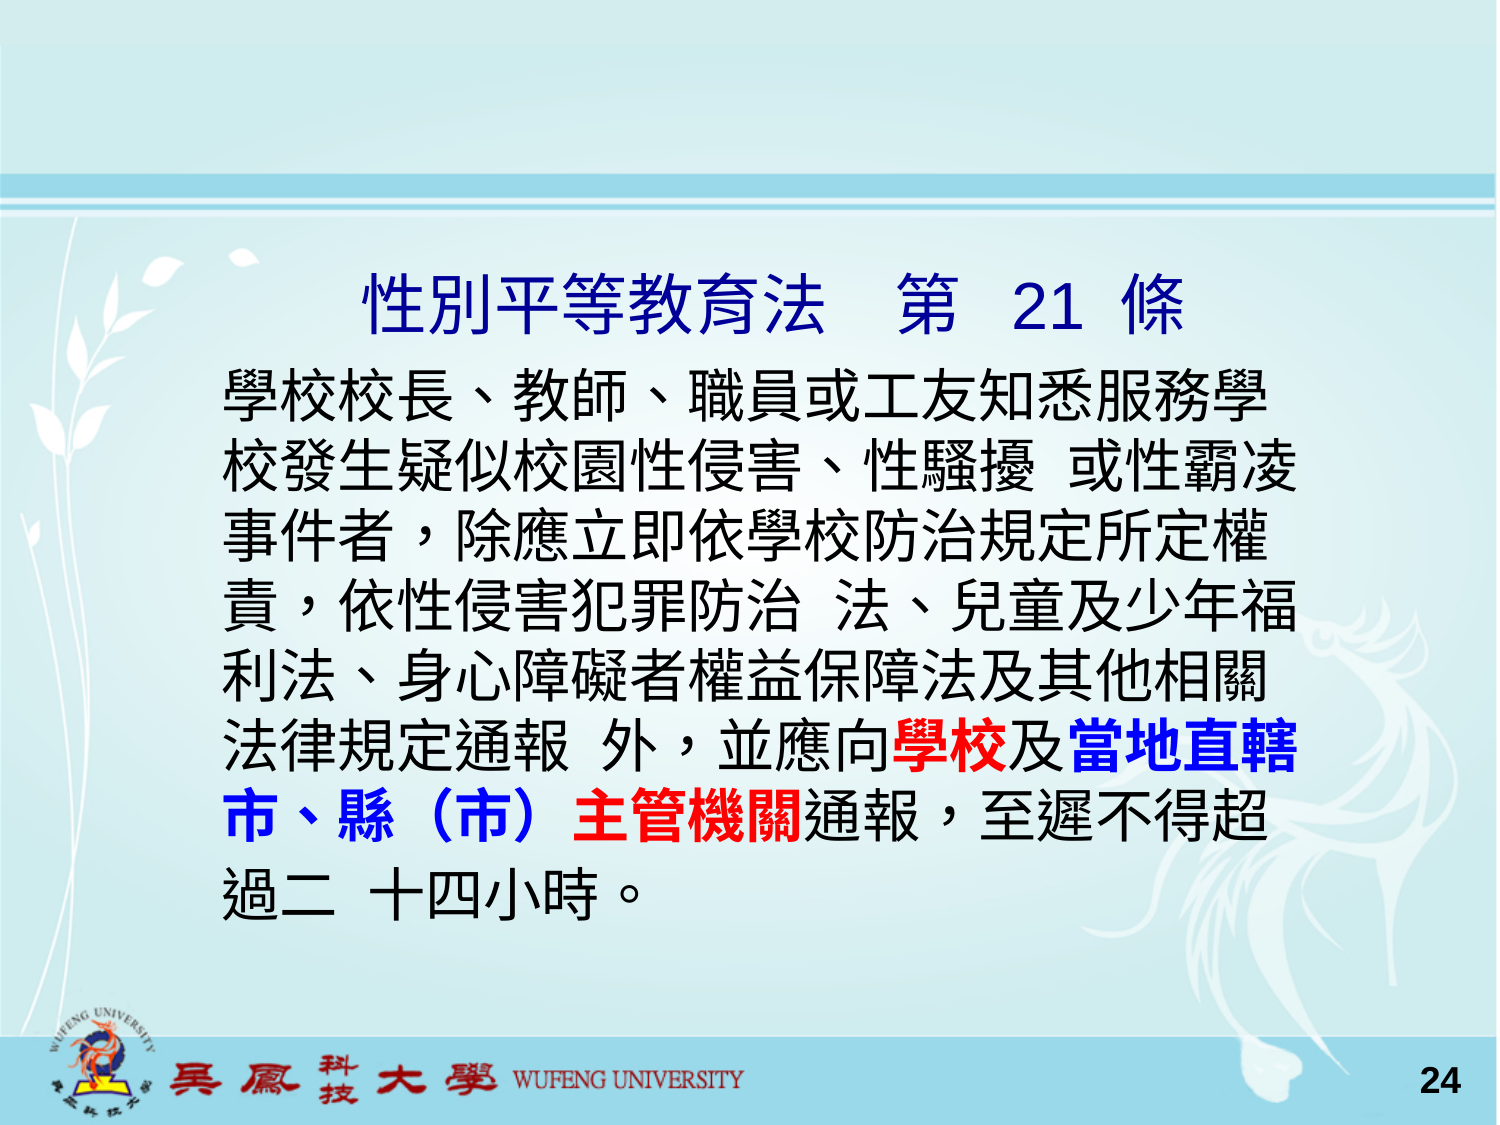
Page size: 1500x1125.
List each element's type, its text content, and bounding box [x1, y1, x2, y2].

text_box <number> [1126, 1048, 1477, 1125]
picture [0, 0, 1500, 1125]
subtitle 性別平等教育法 第 21 條 學校校長、教師、職員或工友知悉服務學校發生疑似校園性侵害、性騷擾 或性霸凌事件者，除應立即依學校防治規定所定權責，依性侵害犯罪防治 法、兒童及少年福利法、身心障礙者權益保障法及其他相關法律規定通報 外，並應向學校及當地直轄市、縣（市）主管機關通報，至遲不得超過二 十四小時。 [206, 255, 1341, 965]
